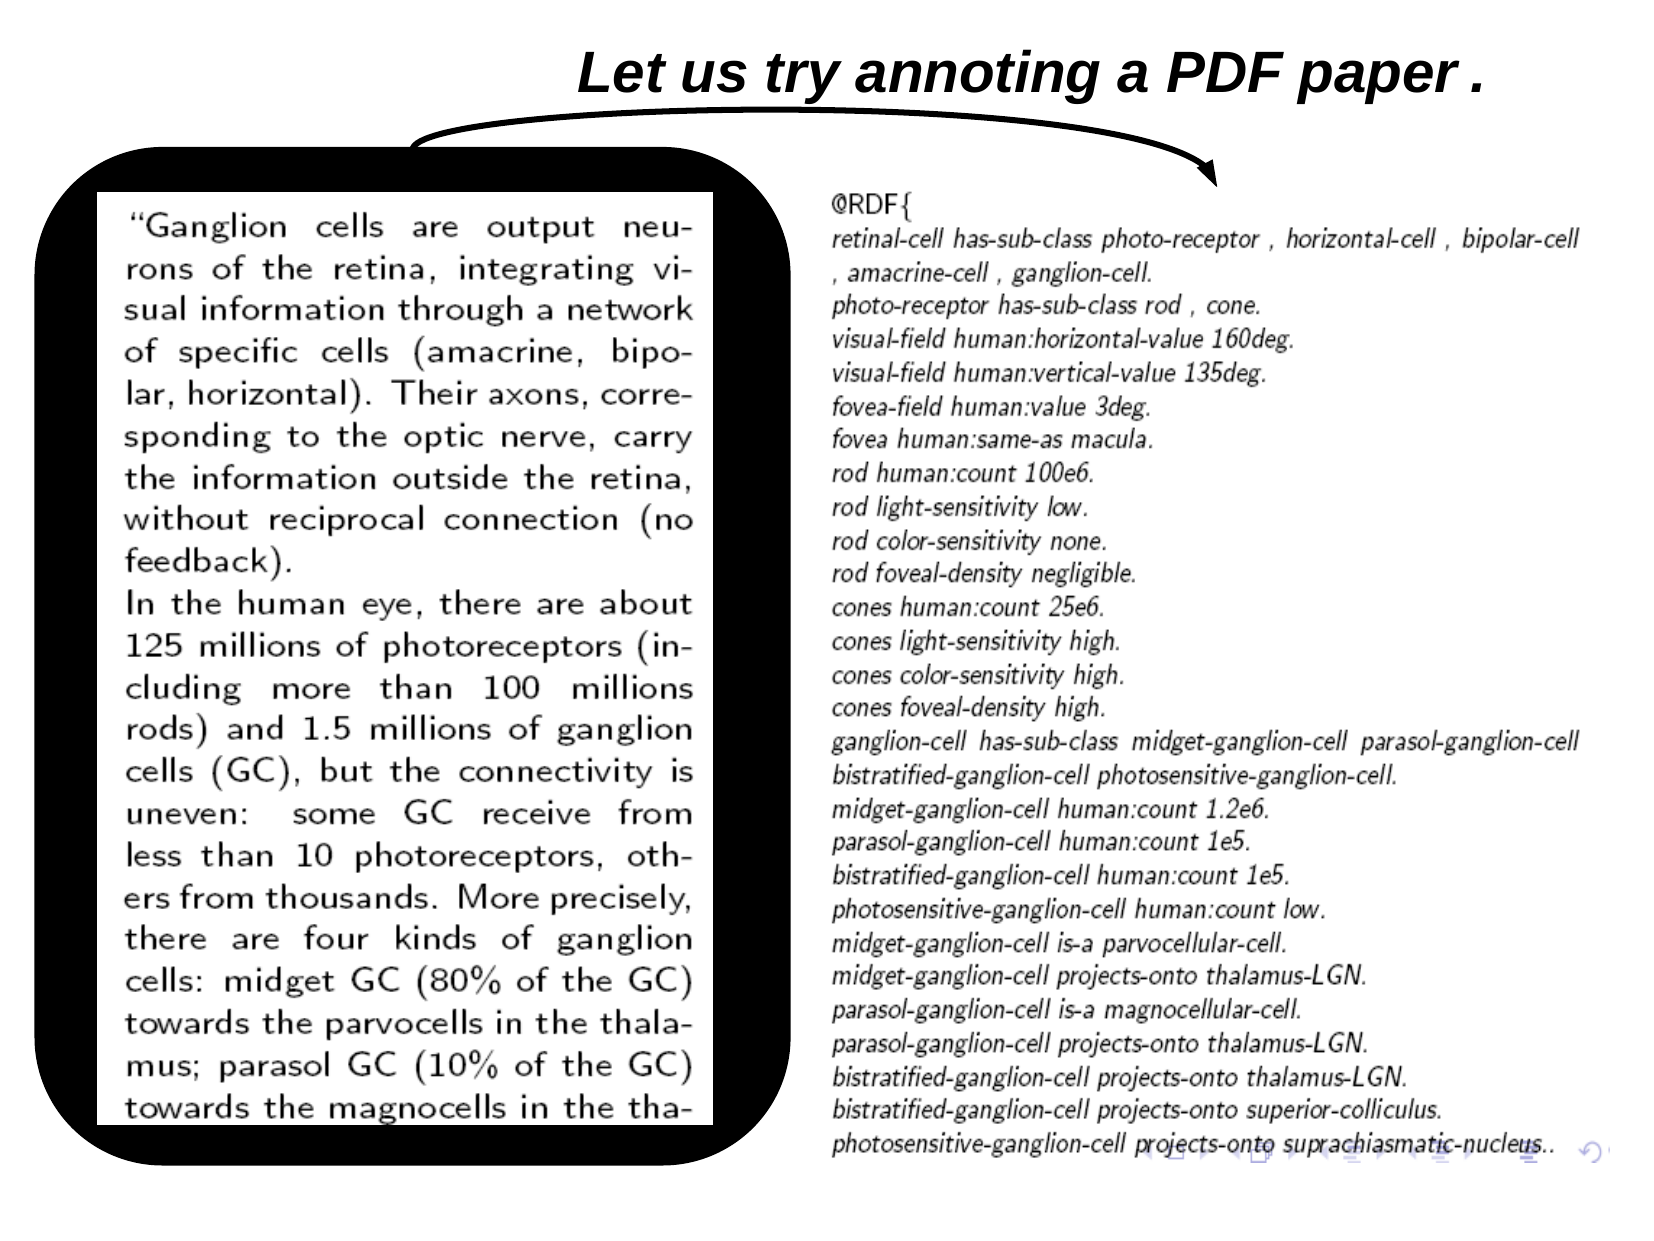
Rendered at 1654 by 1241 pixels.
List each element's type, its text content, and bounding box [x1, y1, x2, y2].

text_box [37, 149, 788, 1163]
picture [825, 187, 1610, 1163]
picture [97, 192, 713, 1126]
text_box Let us try annoting a PDF paper . [562, 32, 1613, 113]
